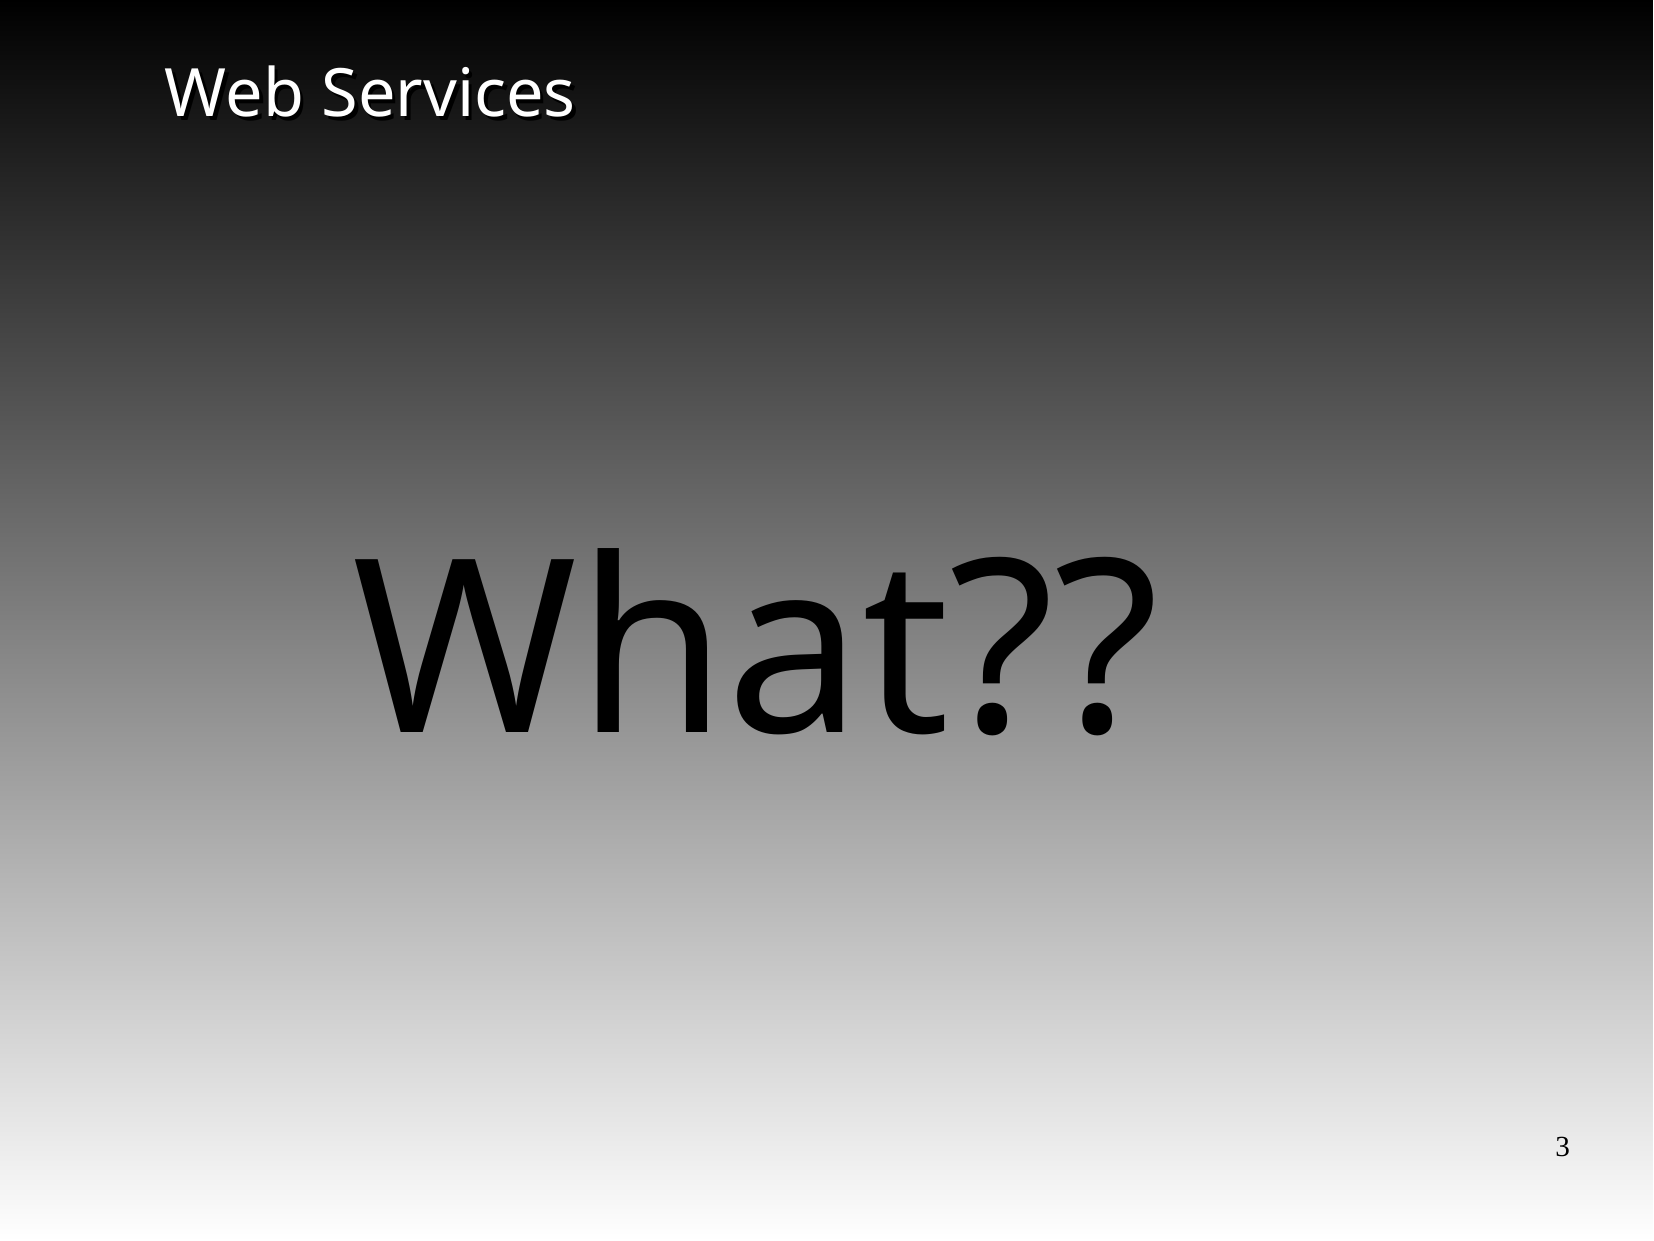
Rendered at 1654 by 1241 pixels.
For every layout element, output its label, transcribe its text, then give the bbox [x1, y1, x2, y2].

text_box What?? [337, 466, 1276, 872]
text_box Web Services [150, 37, 652, 160]
